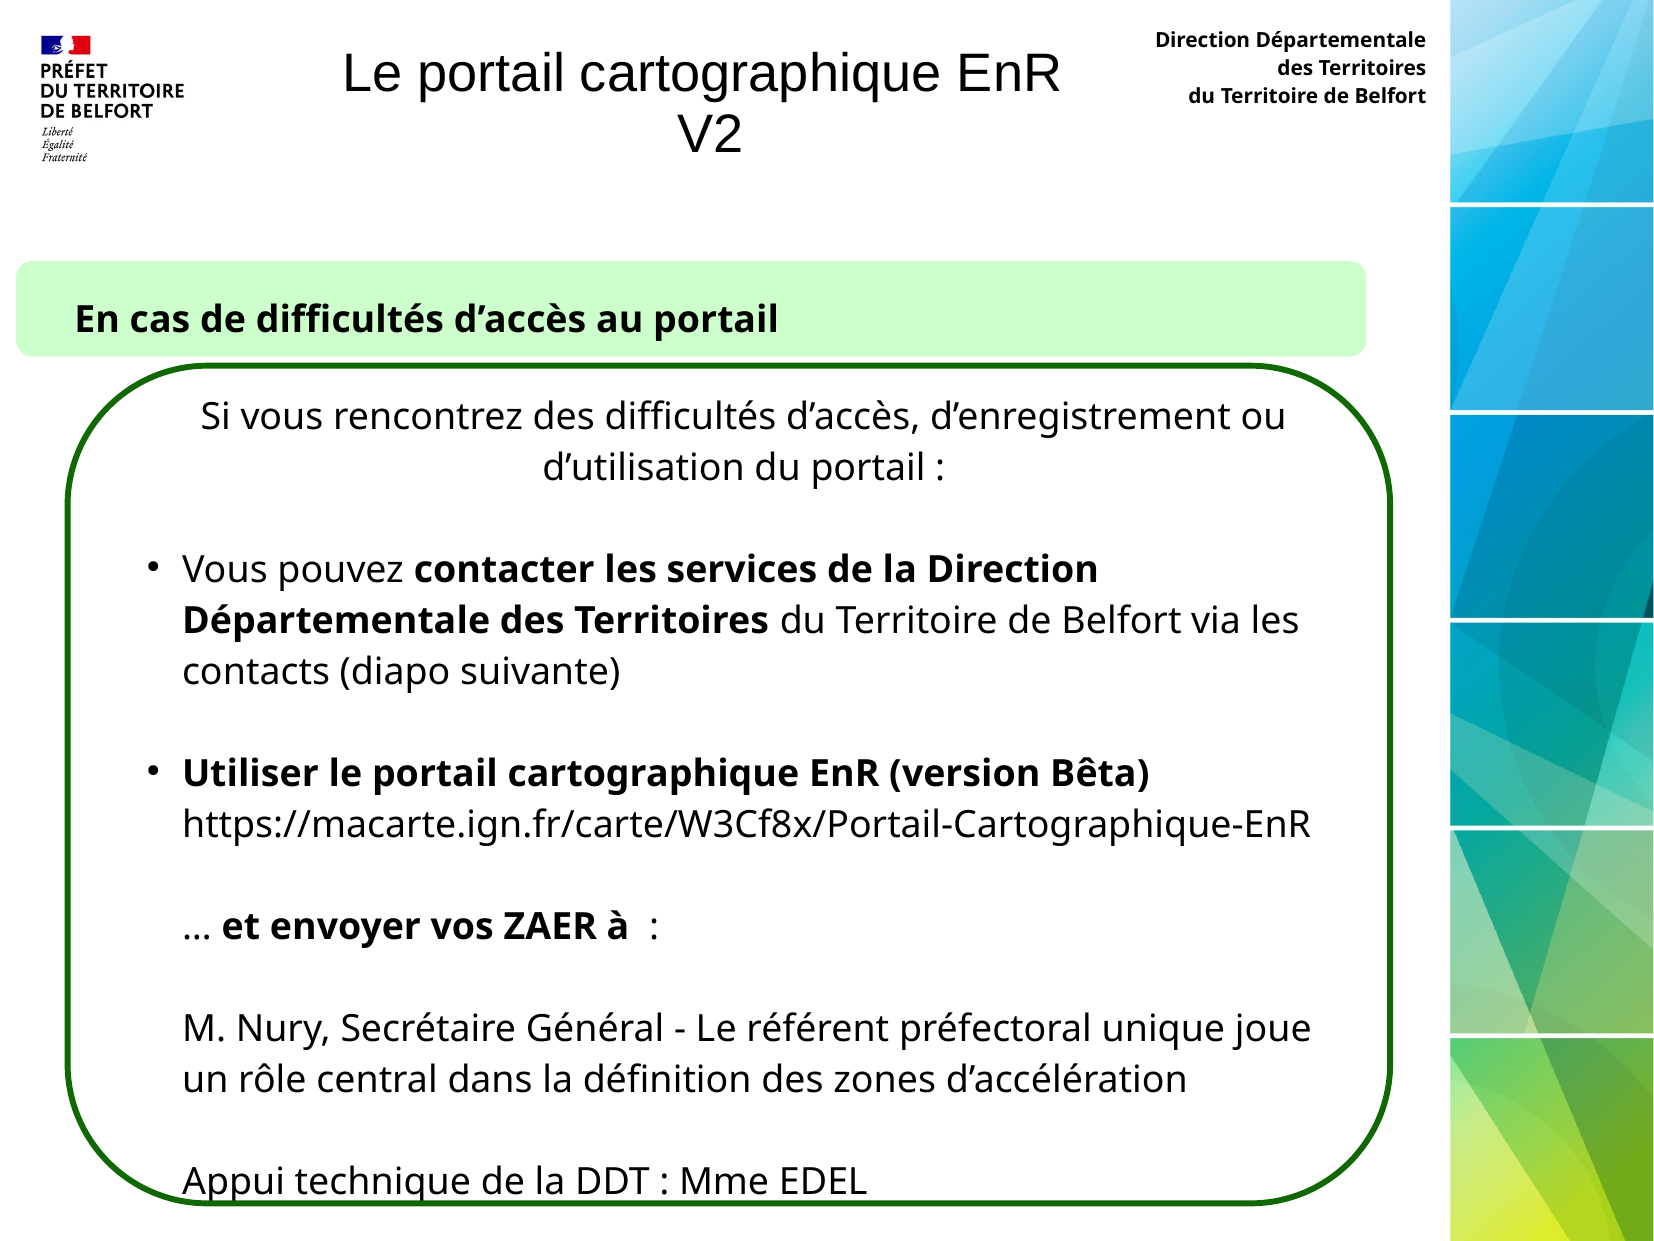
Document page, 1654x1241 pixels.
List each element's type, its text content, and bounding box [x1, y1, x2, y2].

text_box Si vous rencontrez des difficultés d’accès, d’enregistrement ou d’utilisation du portail : Vous pouvez contacter les services de la Direction Départementale des Territoires du Territoire de Belfort via les contacts (diapo suivante) Utiliser le portail cartographique EnR (version Bêta) https://macarte.ign.fr/carte/W3Cf8x/Portail-Cartographique-EnR … et envoyer vos ZAER à : M. Nury, Secrétaire Général - Le référent préfectoral unique joue un rôle central dans la définition des zones d’accélération Appui technique de la DDT : Mme EDEL [131, 382, 1357, 1175]
text_box En cas de difficultés d’accès au portail [59, 268, 1318, 368]
title Le portail cartographique EnR V2 [59, 17, 1347, 189]
text_box [16, 260, 1367, 357]
picture [1450, 454, 1654, 1241]
picture [1450, 0, 1654, 415]
picture [23, 17, 59, 179]
